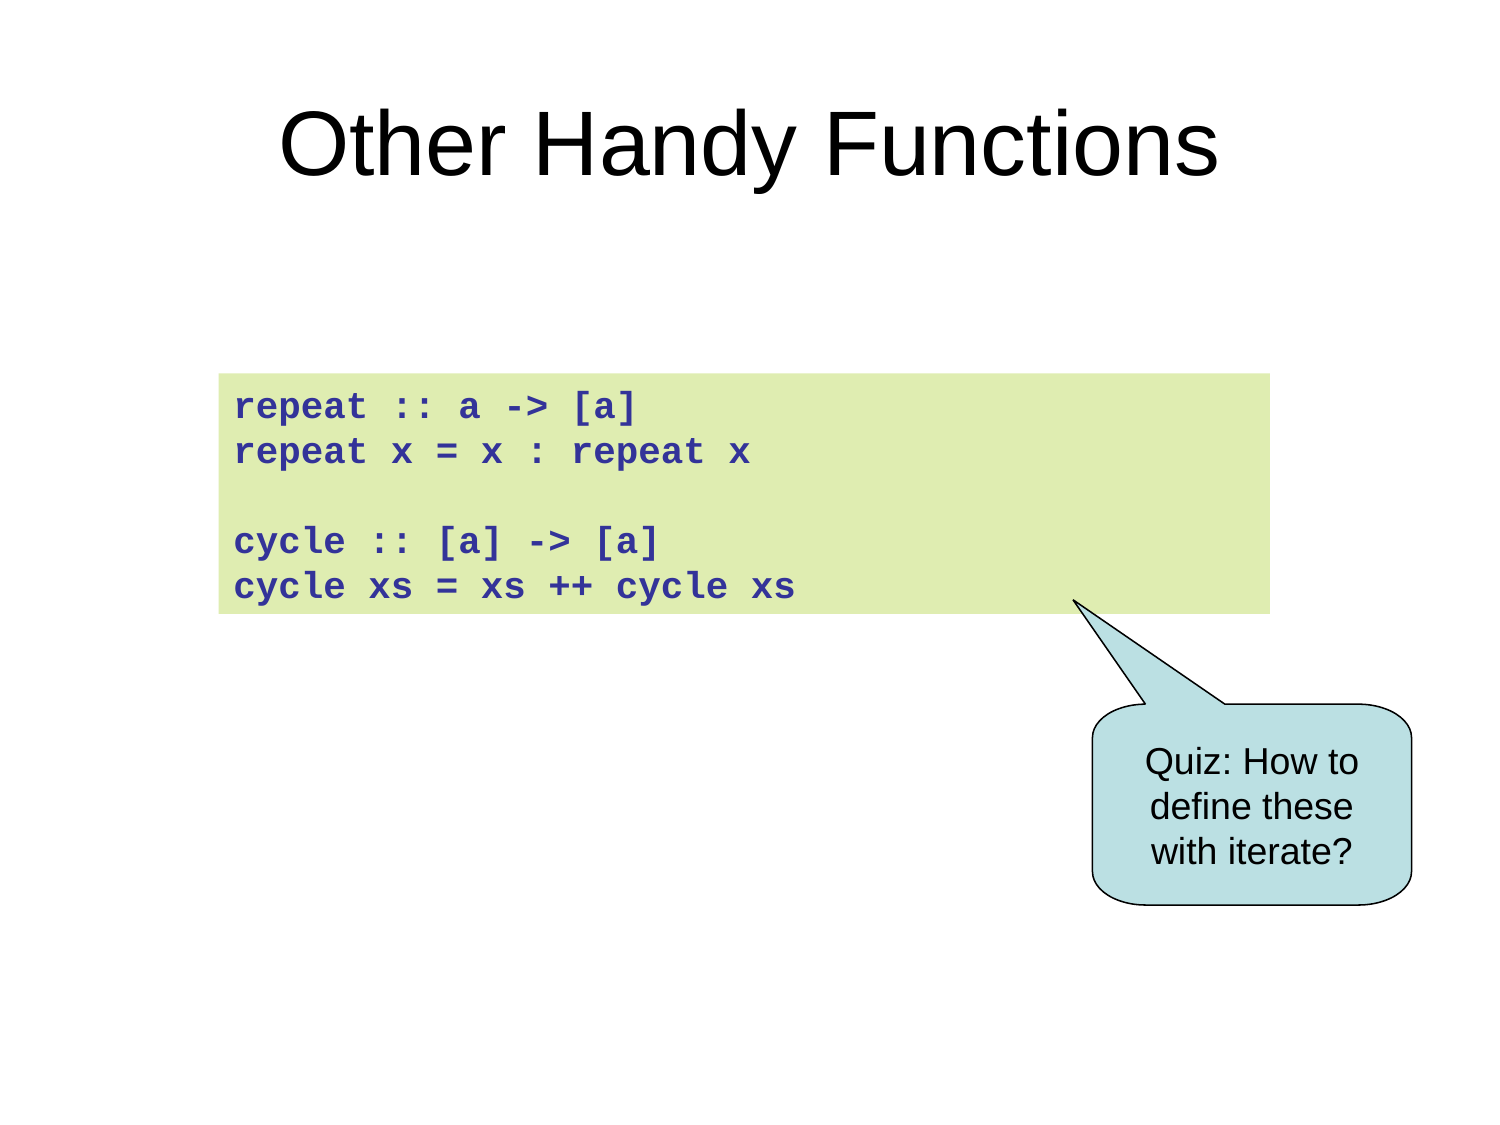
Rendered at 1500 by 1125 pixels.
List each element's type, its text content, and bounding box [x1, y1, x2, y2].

text_box Quiz: How to define these with iterate? [1072, 599, 1412, 906]
text_box repeat :: a -> [a] repeat x = x : repeat x cycle :: [a] -> [a] cycle xs = xs ++ cycle xs [218, 373, 1270, 614]
title Other Handy Functions [75, 45, 1426, 233]
